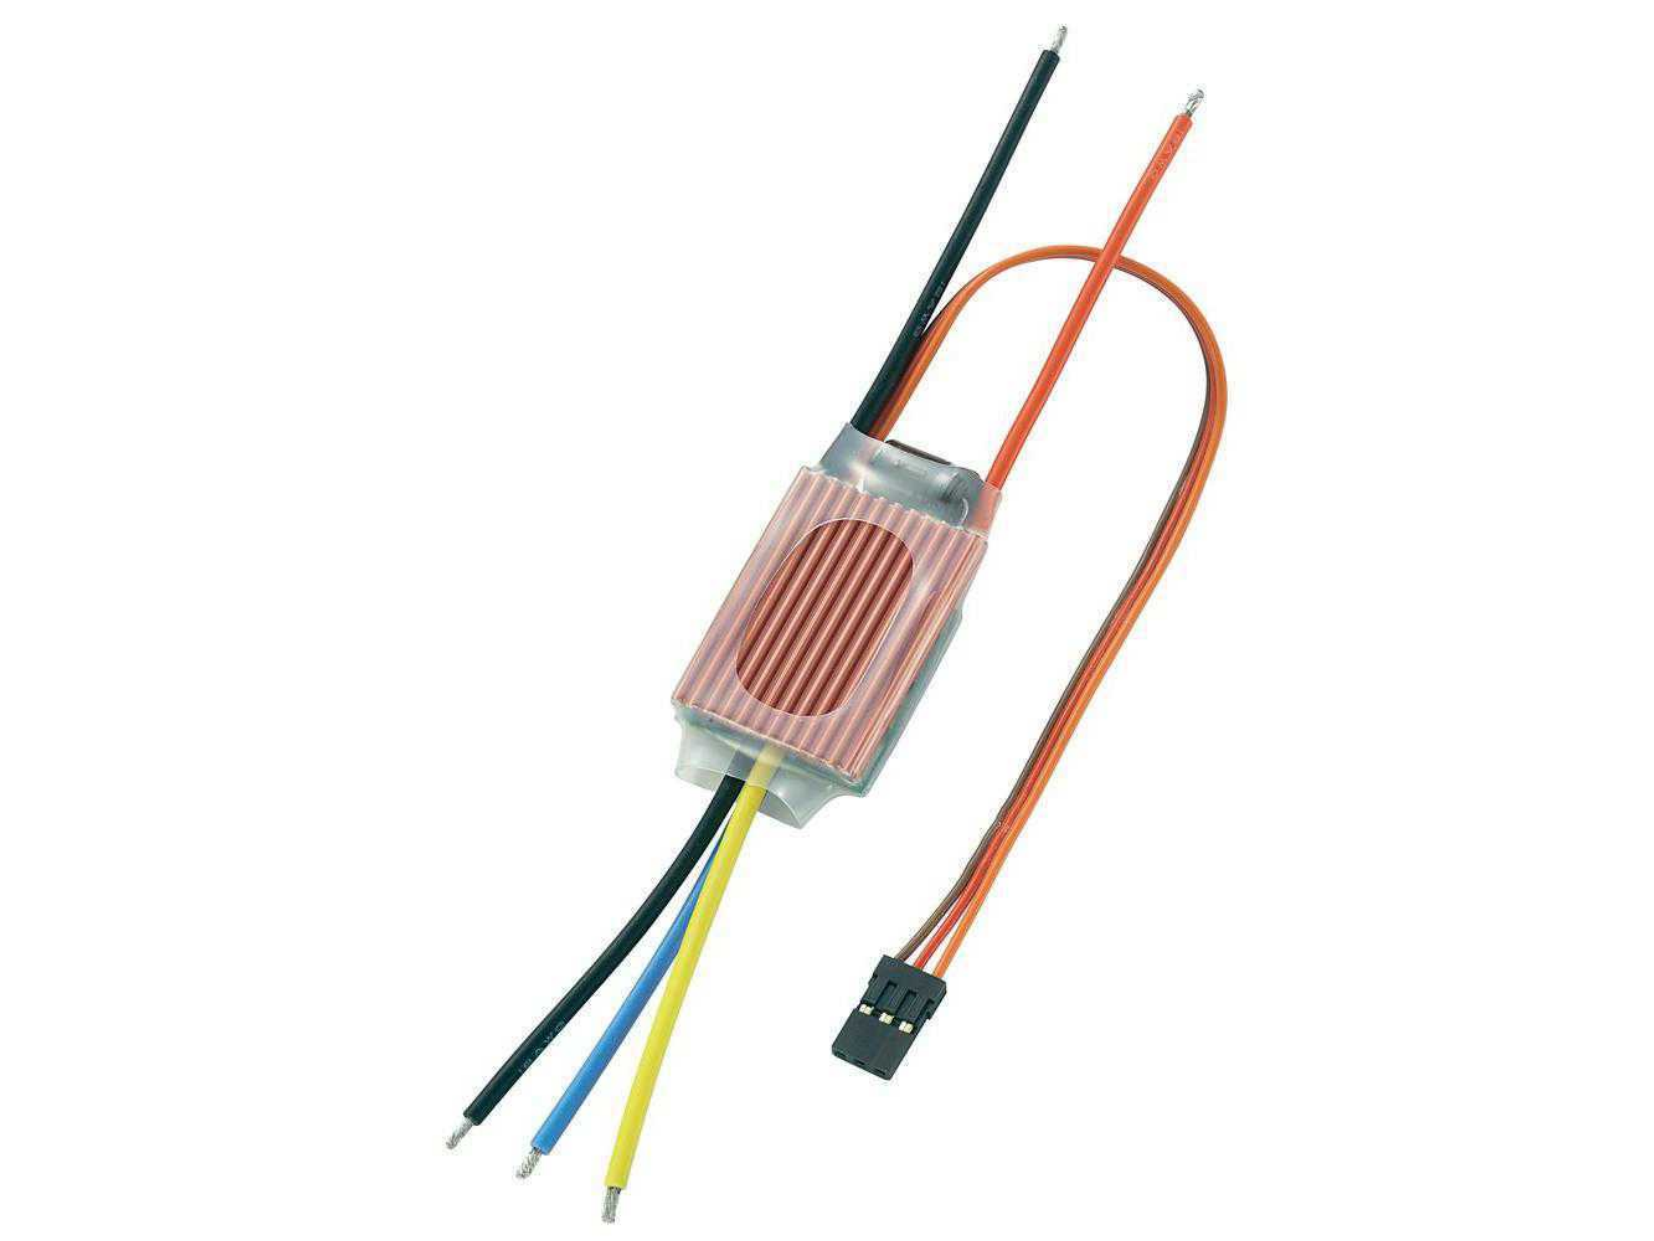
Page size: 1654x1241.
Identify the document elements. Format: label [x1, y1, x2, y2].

picture [214, 4, 1455, 1241]
